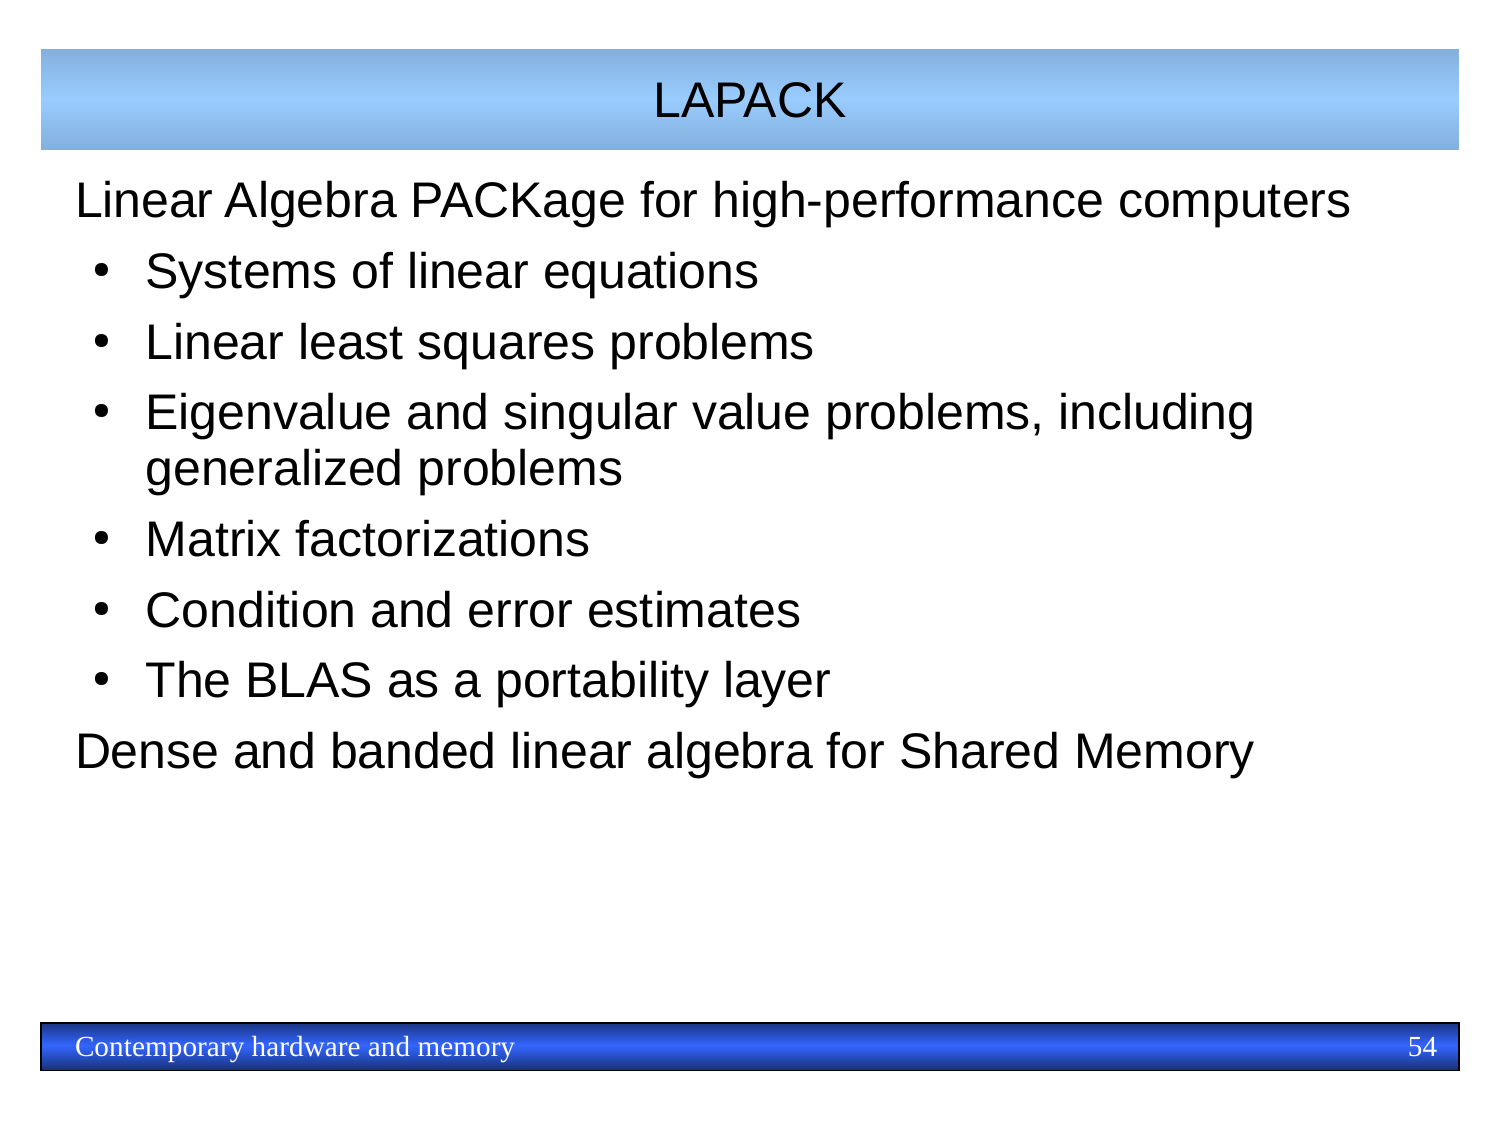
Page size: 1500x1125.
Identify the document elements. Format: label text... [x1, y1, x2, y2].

title LAPACK [41, 49, 1459, 150]
list Linear Algebra PACKage for high-performance computers Systems of linear equations Linear least squares problems Eigenvalue and singular value problems, including generalized problems Matrix factorizations Condition and error estimates The BLAS as a portability layer Dense and banded linear algebra for Shared Memory [75, 172, 1426, 826]
